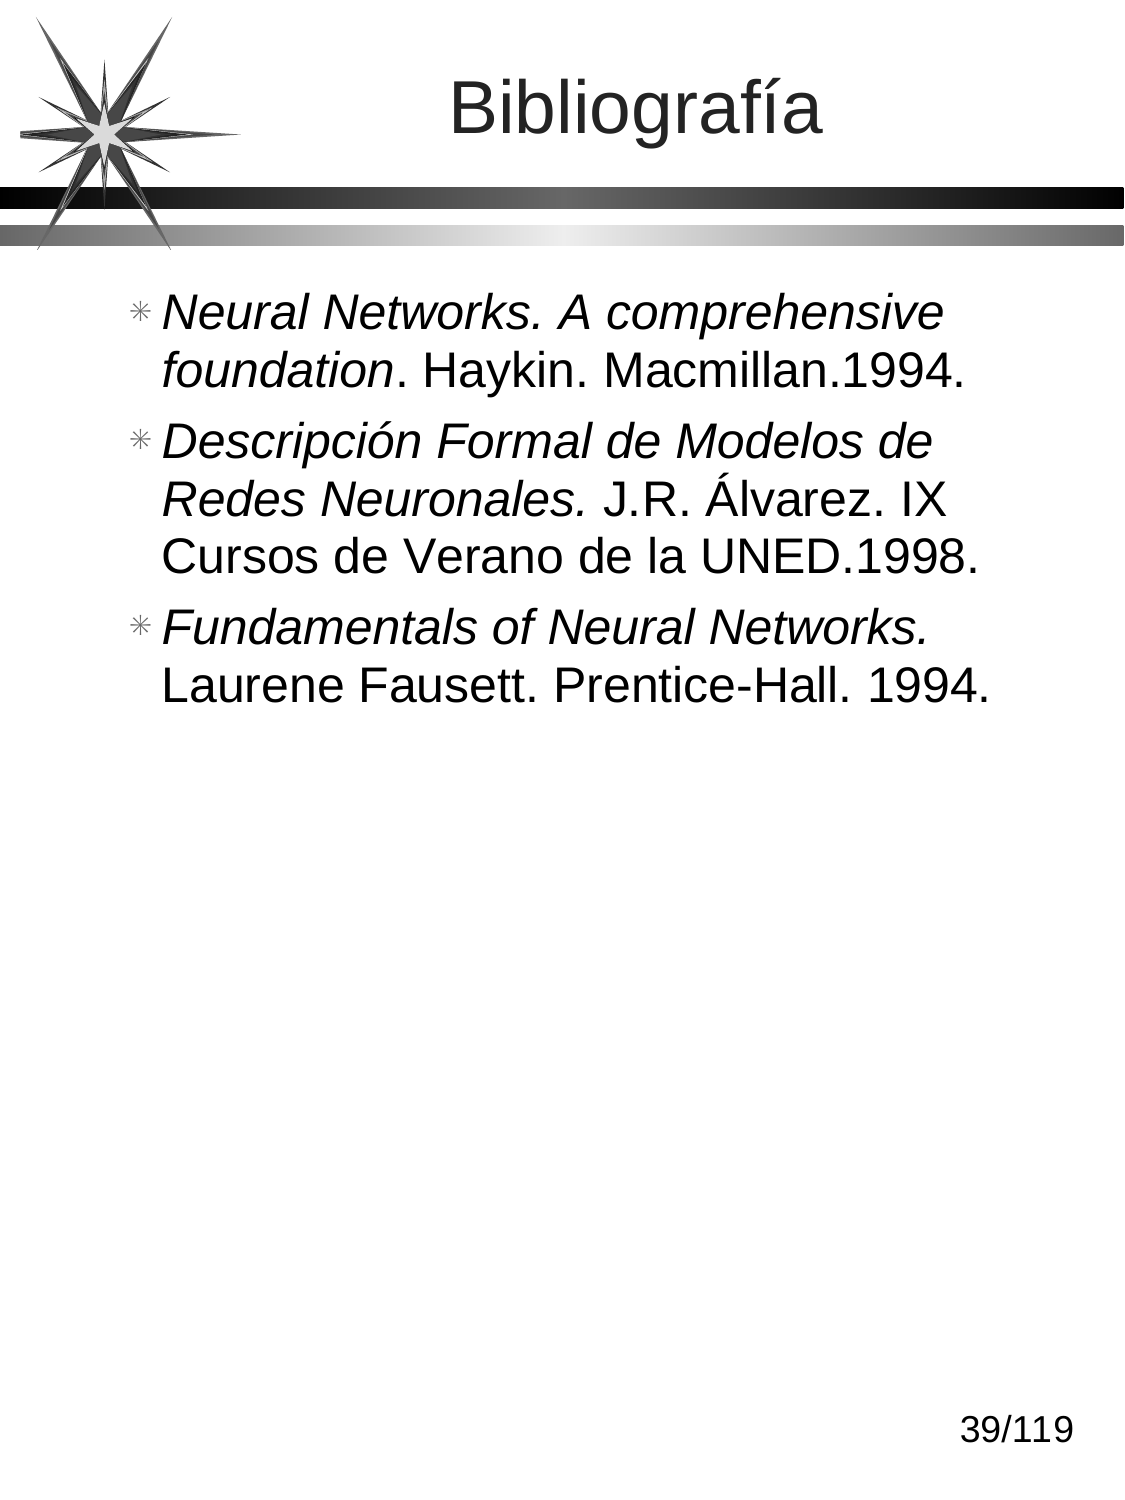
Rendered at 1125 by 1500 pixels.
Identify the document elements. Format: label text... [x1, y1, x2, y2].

title Bibliografía [174, 50, 1097, 163]
list Neural Networks. A comprehensive foundation. Haykin. Macmillan.1994. Descripción Formal de Modelos de Redes Neuronales. J.R. Álvarez. IX Cursos de Verano de la UNED.1998. Fundamentals of Neural Networks. Laurene Fausett. Prentice-Hall. 1994. [37, 275, 1075, 1450]
